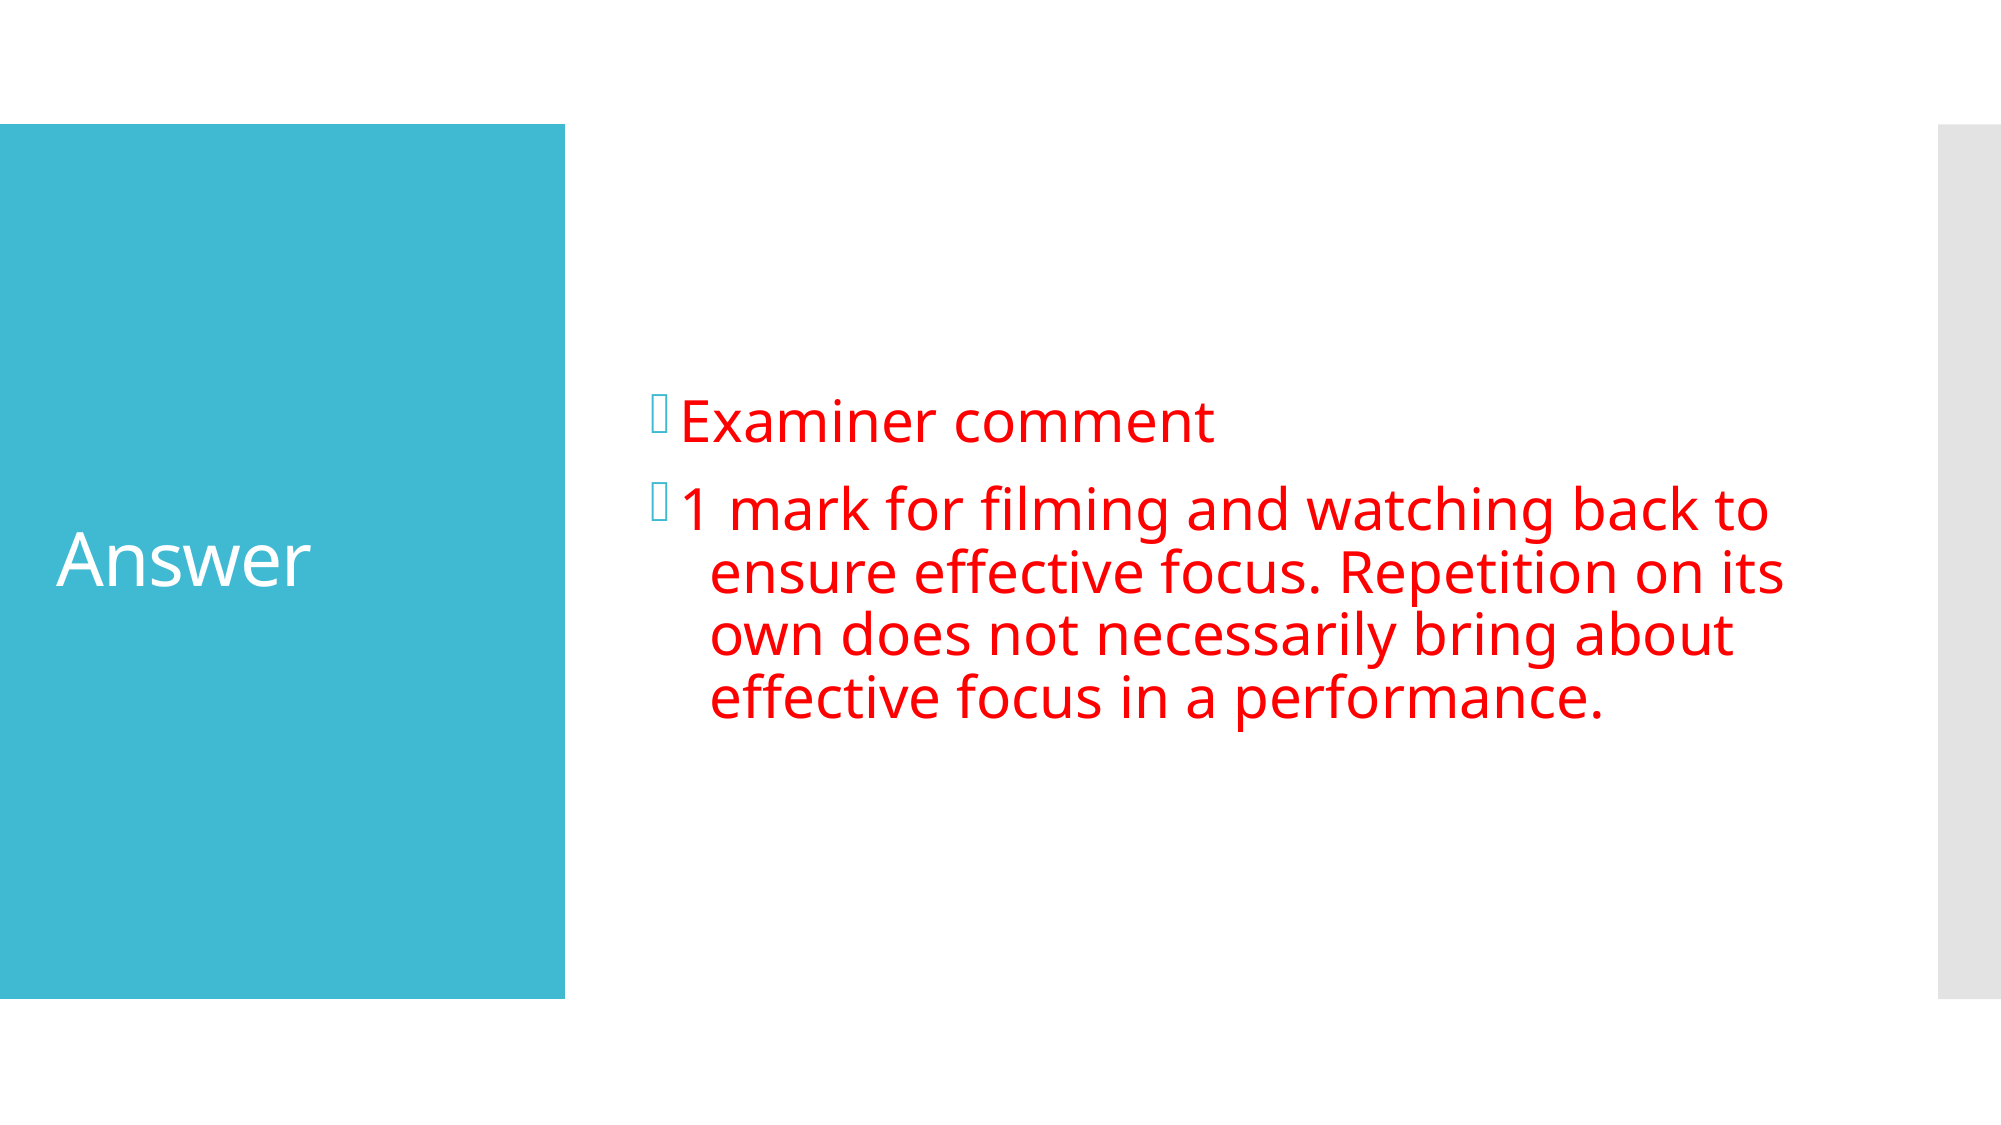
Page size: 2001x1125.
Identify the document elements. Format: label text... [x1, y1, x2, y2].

title Answer [41, 184, 526, 940]
list Examiner comment 1 mark for filming and watching back to ensure effective focus. Repetition on its own does not necessarily bring about effective focus in a performance. [634, 141, 1835, 982]
